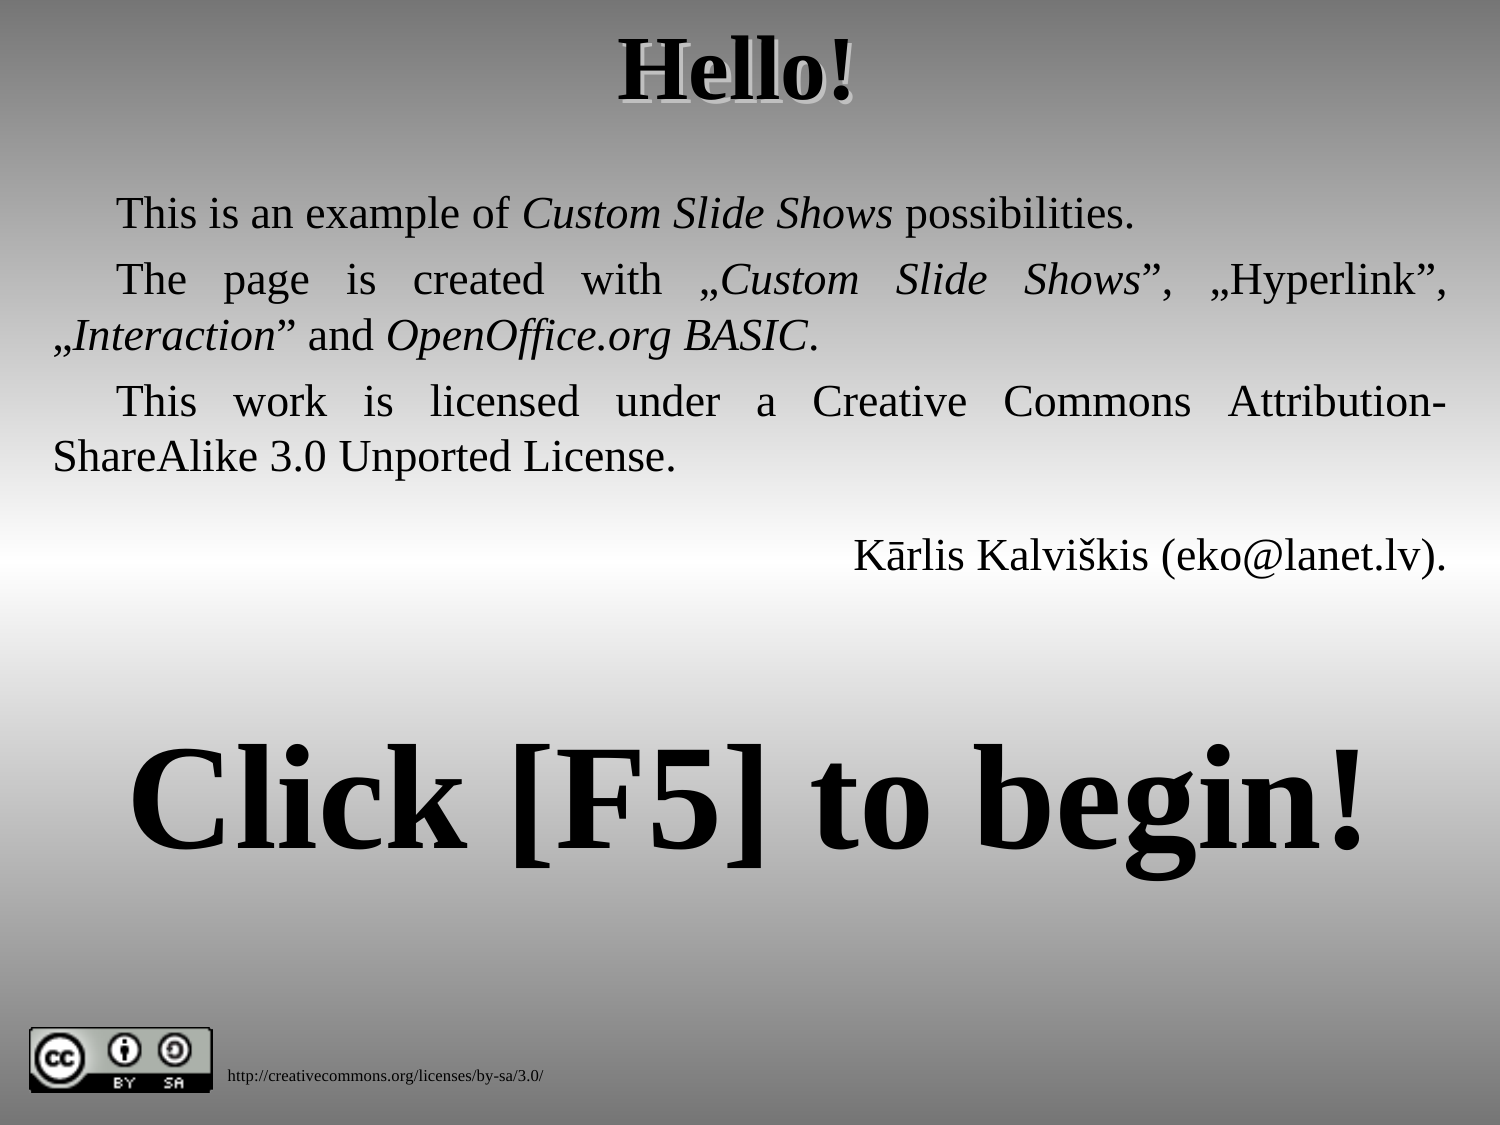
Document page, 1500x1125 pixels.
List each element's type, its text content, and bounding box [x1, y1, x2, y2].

picture [29, 1027, 213, 1093]
text_box http://creativecommons.org/licenses/by-sa/3.0/ [212, 1057, 557, 1093]
text_box This is an example of Custom Slide Shows possibilities. The page is created with „Custom Slide Shows”, „Hyperlink”, „Interaction” and OpenOffice.org BASIC. This work is licensed under a Creative Commons Attribution-ShareAlike 3.0 Unported License. Kārlis Kalviškis (eko@lanet.lv). [37, 174, 1463, 938]
title Hello! [99, 0, 1375, 174]
text_box Click [F5] to begin! [112, 691, 1388, 886]
